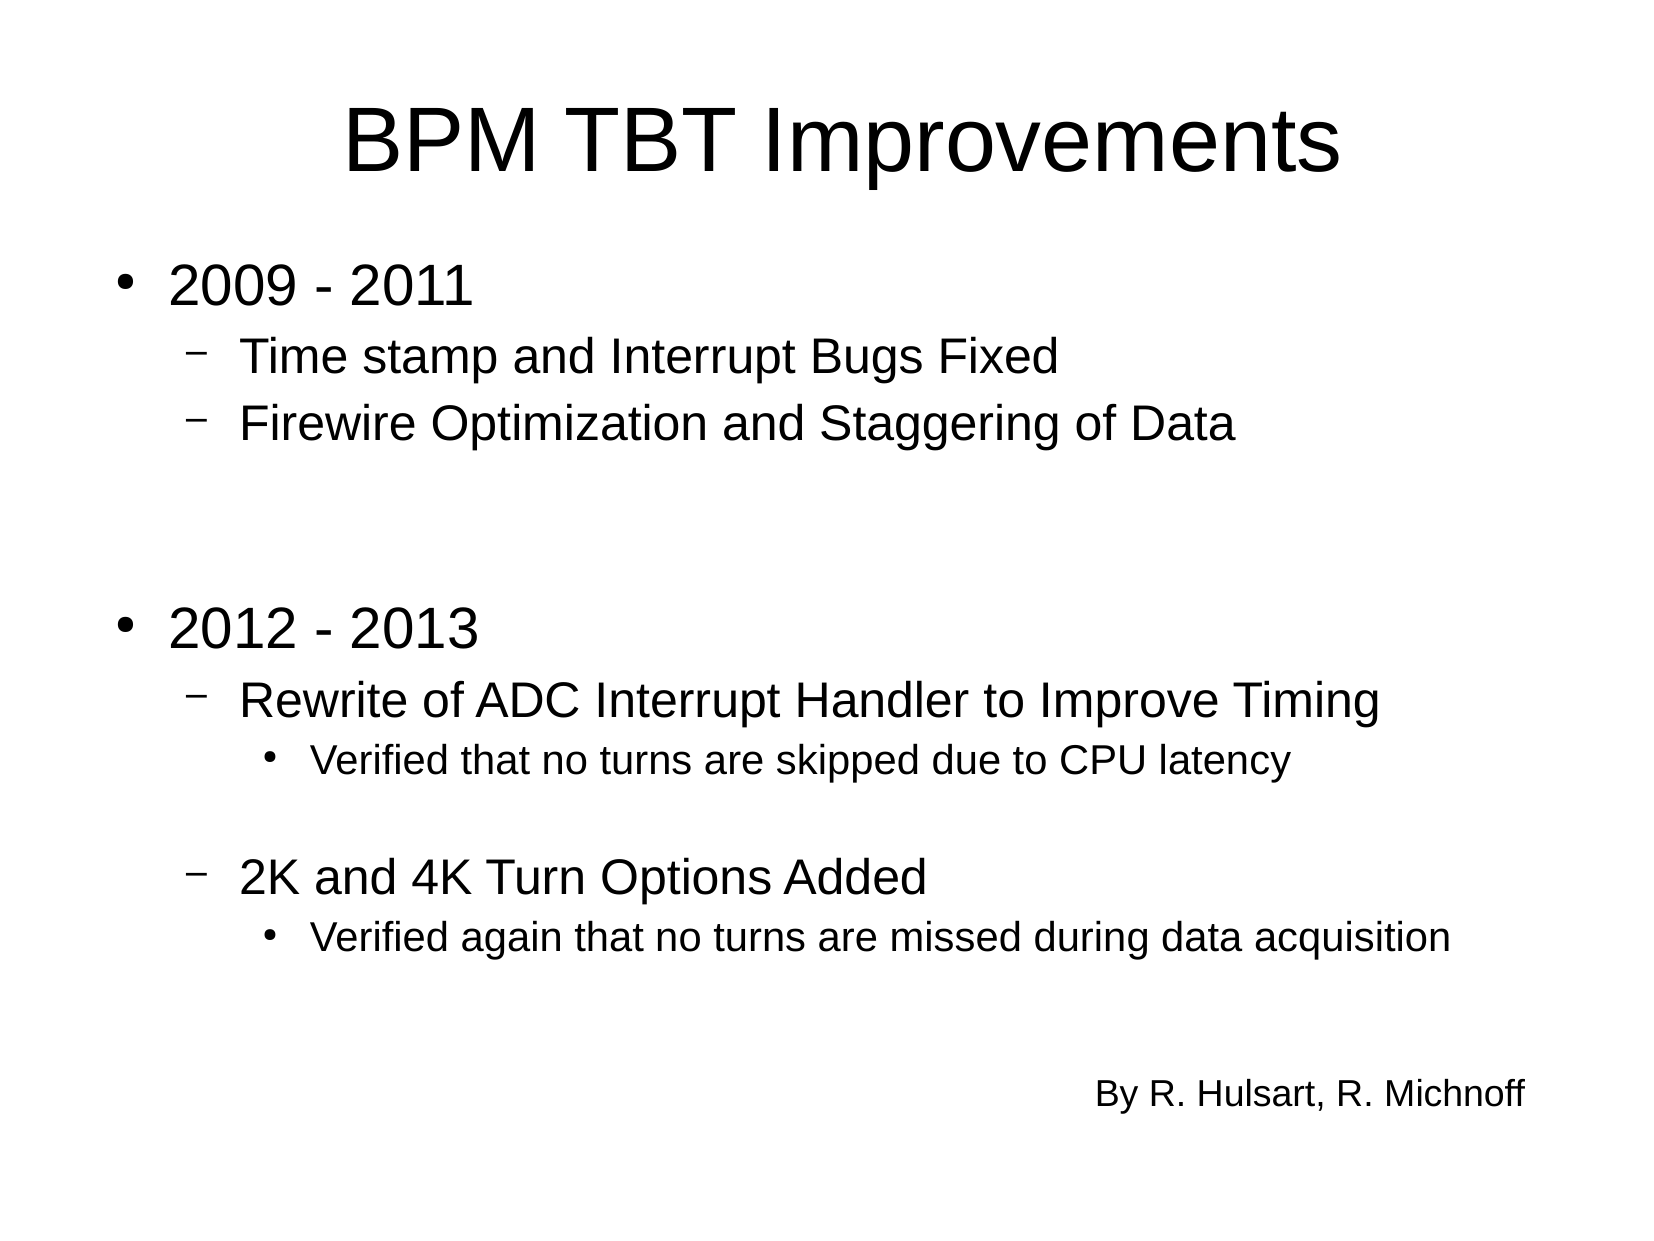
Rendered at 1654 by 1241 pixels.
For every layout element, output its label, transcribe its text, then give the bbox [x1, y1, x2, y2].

title BPM TBT Improvements [82, 49, 1571, 221]
list 2009 - 2011 Time stamp and Interrupt Bugs Fixed Firewire Optimization and Staggering of Data 2012 - 2013 Rewrite of ADC Interrupt Handler to Improve Timing Verified that no turns are skipped due to CPU latency 2K and 4K Turn Options Added Verified again that no turns are missed during data acquisition [82, 247, 1571, 1108]
text_box By R. Hulsart, R. Michnoff [1080, 1065, 1561, 1122]
